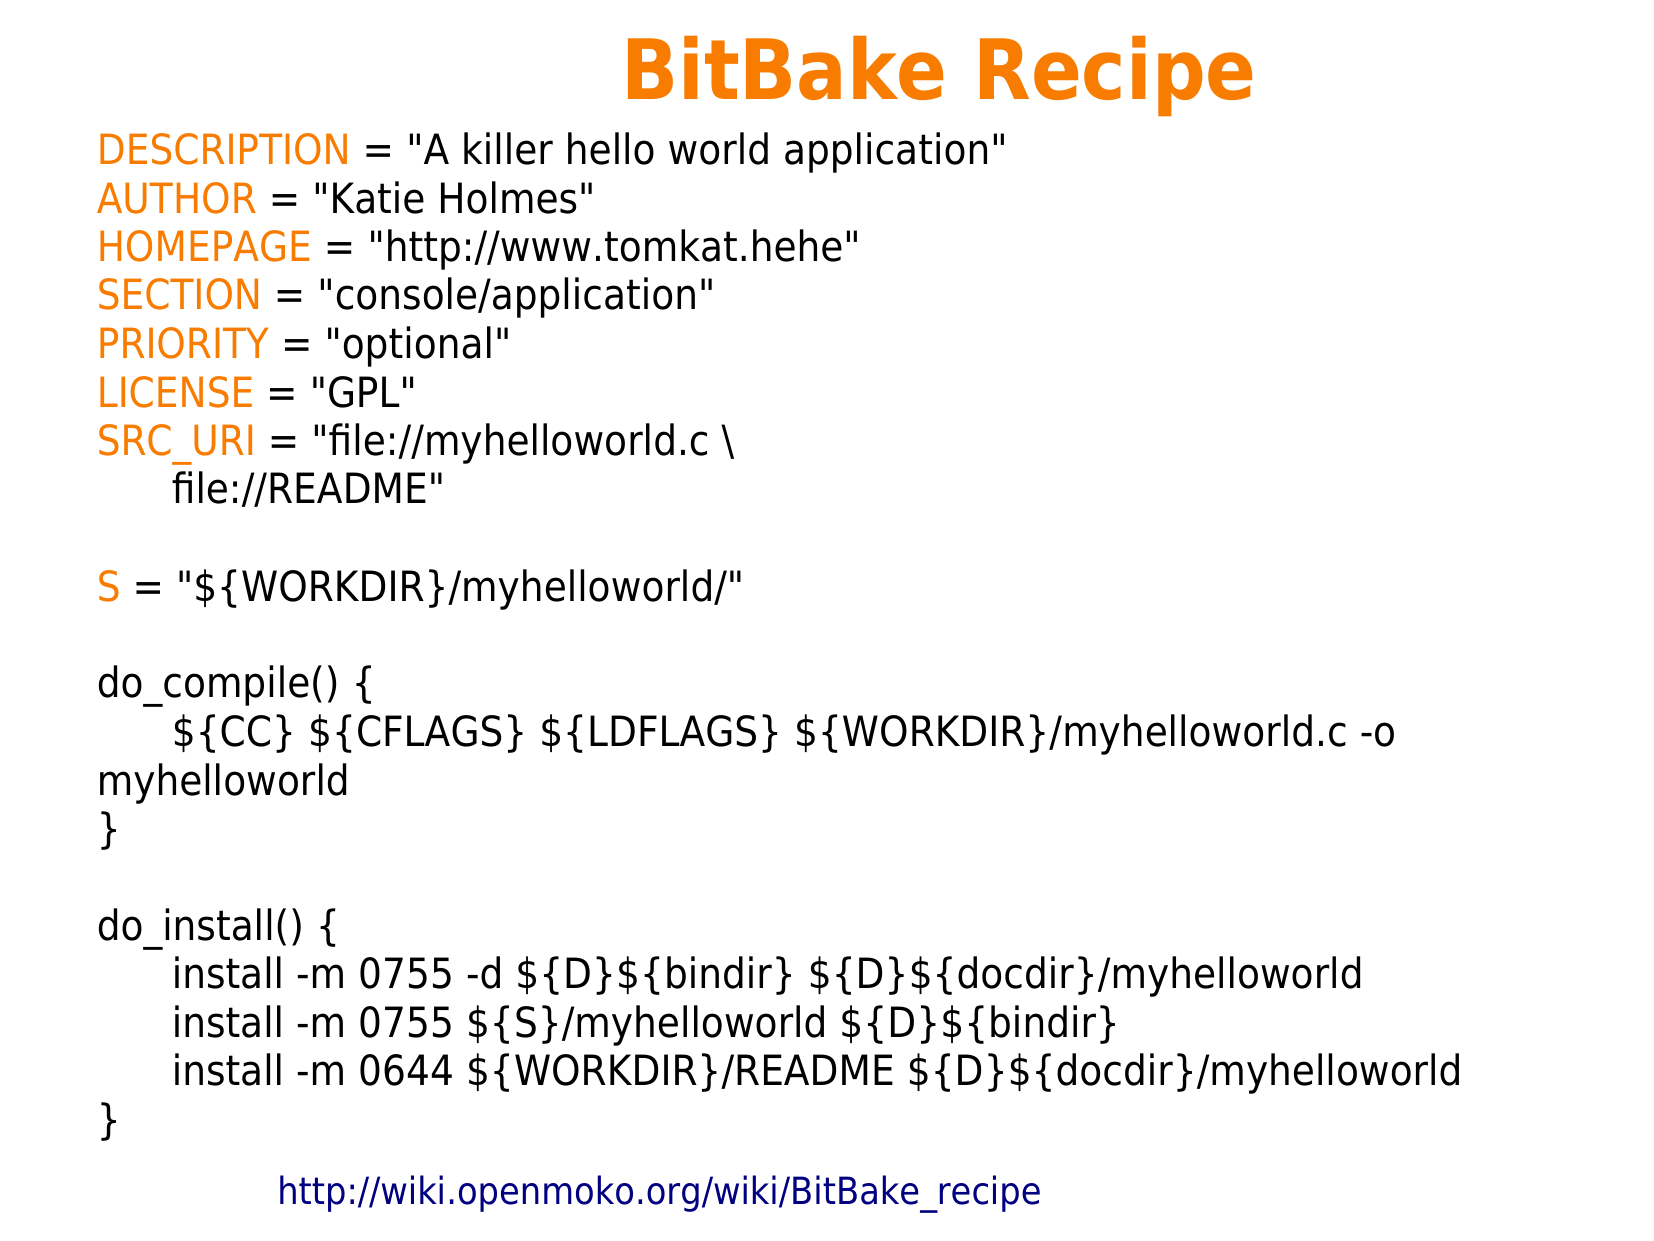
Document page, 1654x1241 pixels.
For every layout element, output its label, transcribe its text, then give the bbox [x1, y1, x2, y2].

text_box BitBake Recipe [566, 14, 1313, 151]
text_box DESCRIPTION = "A killer hello world application" AUTHOR = "Katie Holmes" HOMEPAGE = "http://www.tomkat.hehe" SECTION = "console/application" PRIORITY = "optional" LICENSE = "GPL" SRC_URI = "file://myhelloworld.c \ file://README" S = "${WORKDIR}/myhelloworld/" do_compile() { ${CC} ${CFLAGS} ${LDFLAGS} ${WORKDIR}/myhelloworld.c -o myhelloworld } do_install() { install -m 0755 -d ${D}${bindir} ${D}${docdir}/myhelloworld install -m 0755 ${S}/myhelloworld ${D}${bindir} install -m 0644 ${WORKDIR}/README ${D}${docdir}/myhelloworld } [82, 118, 1654, 1201]
text_box http://wiki.openmoko.org/wiki/BitBake_recipe [262, 1162, 1201, 1241]
